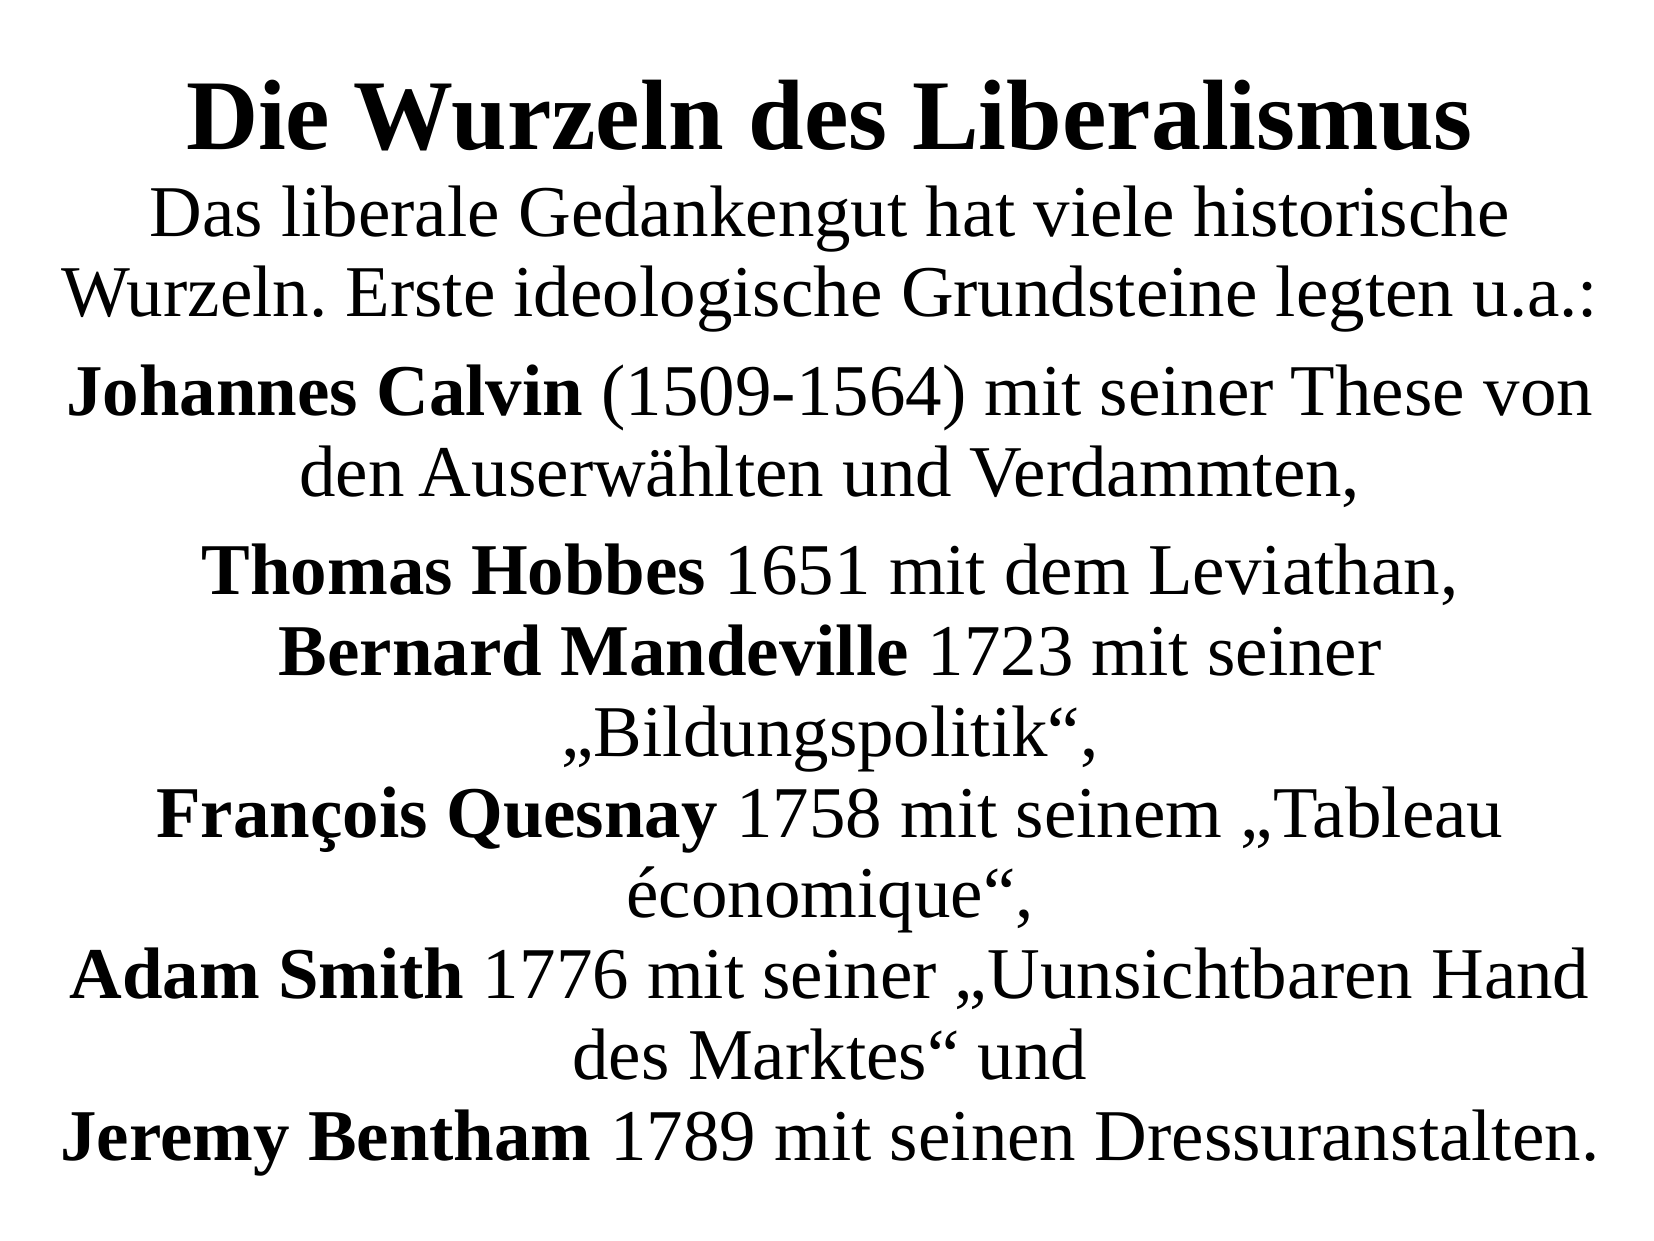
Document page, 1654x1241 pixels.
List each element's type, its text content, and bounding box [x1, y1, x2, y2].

text_box Die Wurzeln des Liberalismus Das liberale Gedankengut hat viele historische Wurzeln. Erste ideologische Grundsteine legten u.a.: Johannes Calvin (1509-1564) mit seiner These von den Auserwählten und Verdammten, Thomas Hobbes 1651 mit dem Leviathan, Bernard Mandeville 1723 mit seiner „Bildungspolitik“, François Quesnay 1758 mit seinem „Tableau économique“, Adam Smith 1776 mit seiner „Uunsichtbaren Hand des Marktes“ und Jeremy Bentham 1789 mit seinen Dressuranstalten. [45, 52, 1622, 1190]
